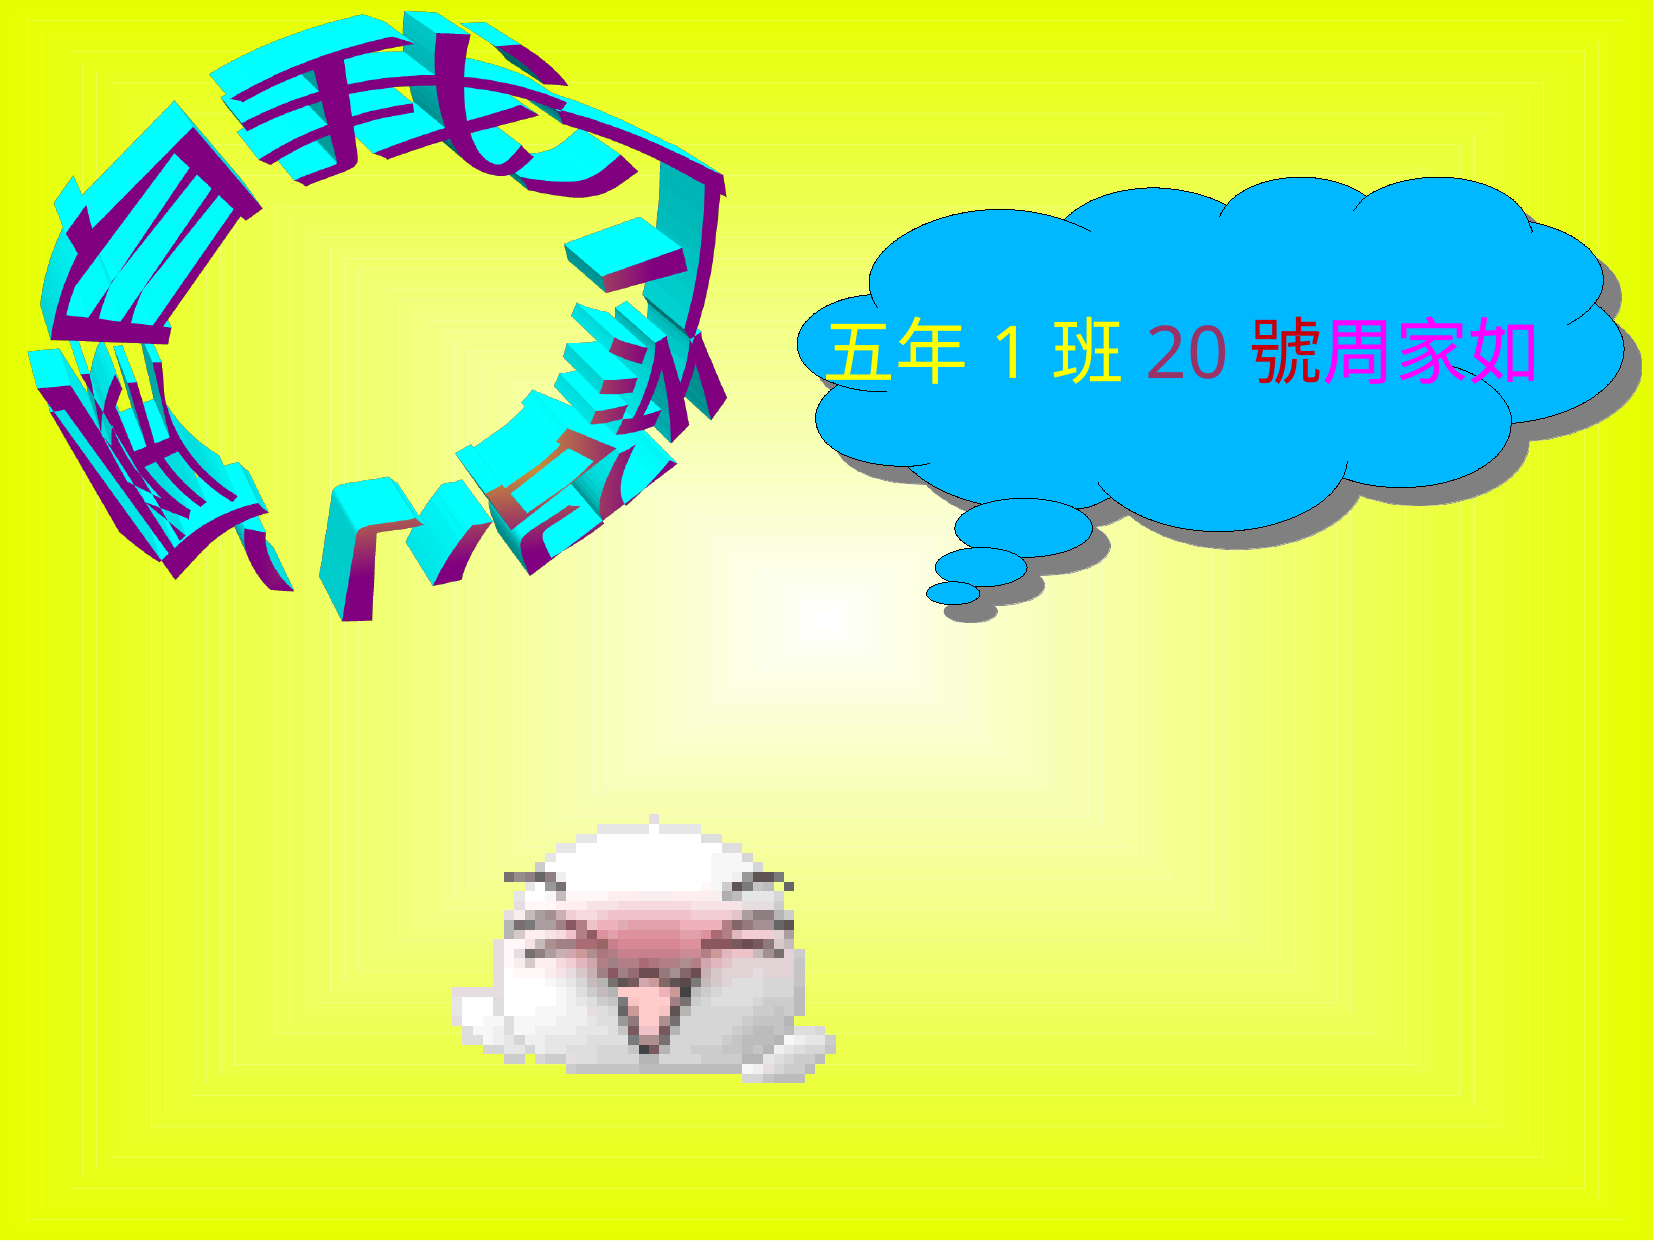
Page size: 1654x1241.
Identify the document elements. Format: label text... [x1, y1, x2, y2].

picture [442, 738, 857, 1123]
text_box 五年1班20號周家如 [797, 177, 1625, 605]
